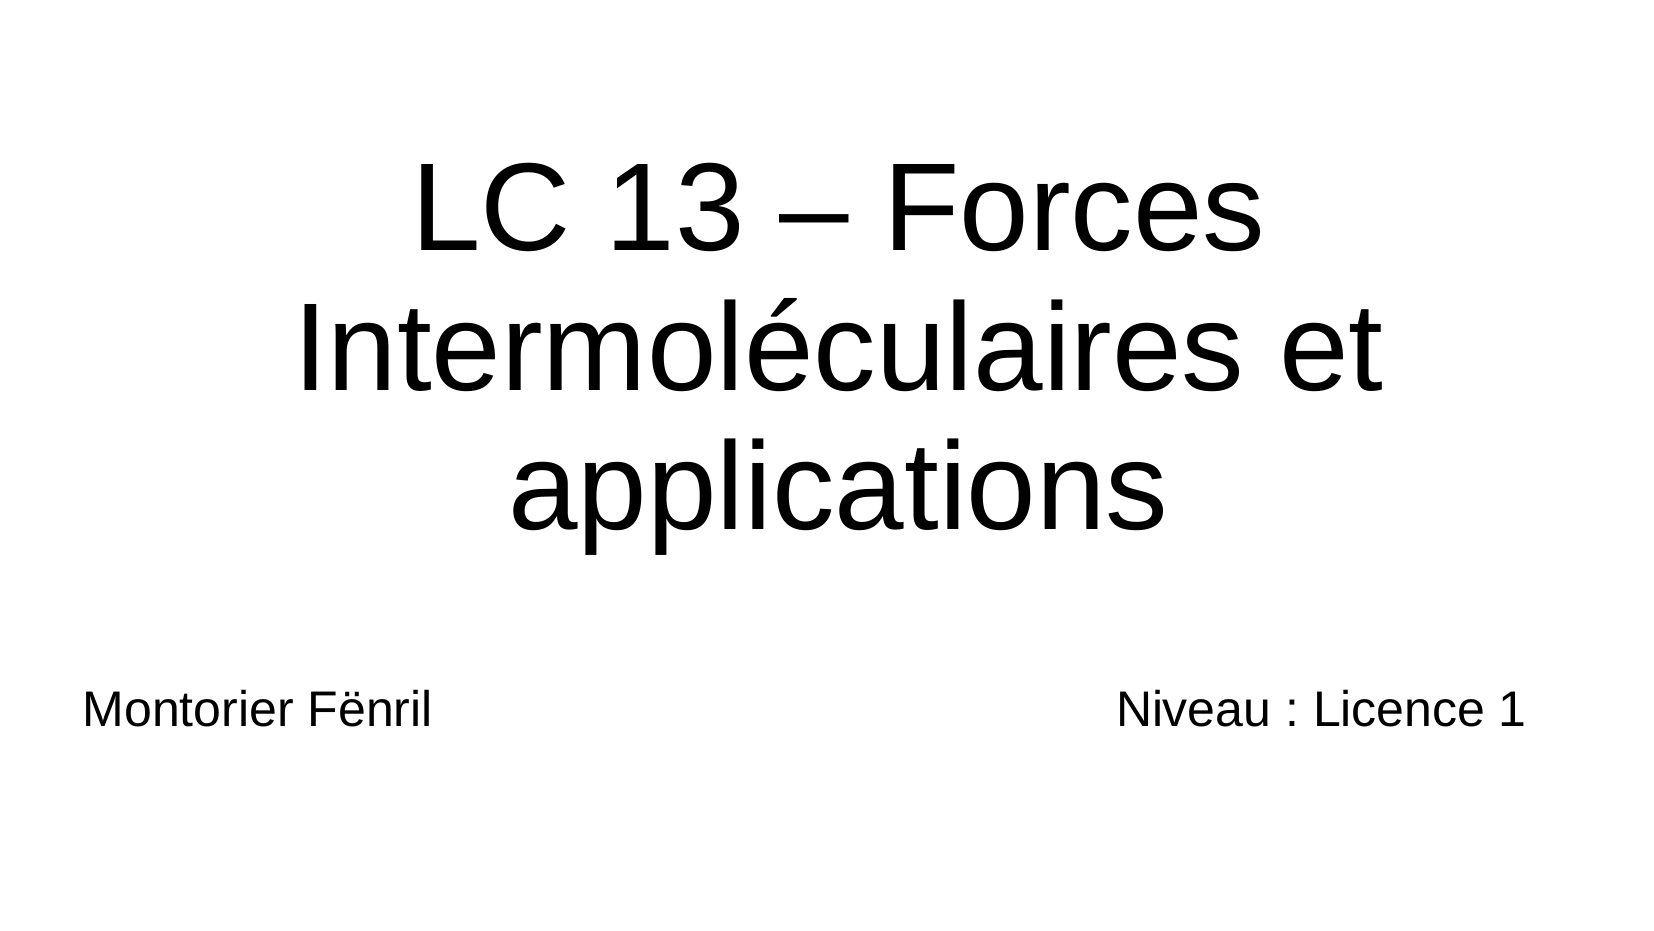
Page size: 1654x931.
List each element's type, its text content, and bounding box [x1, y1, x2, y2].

title LC 13 – Forces Intermoléculaires et applications [94, 136, 1583, 557]
subtitle Montorier Fënril Niveau : Licence 1 [82, 661, 1571, 758]
